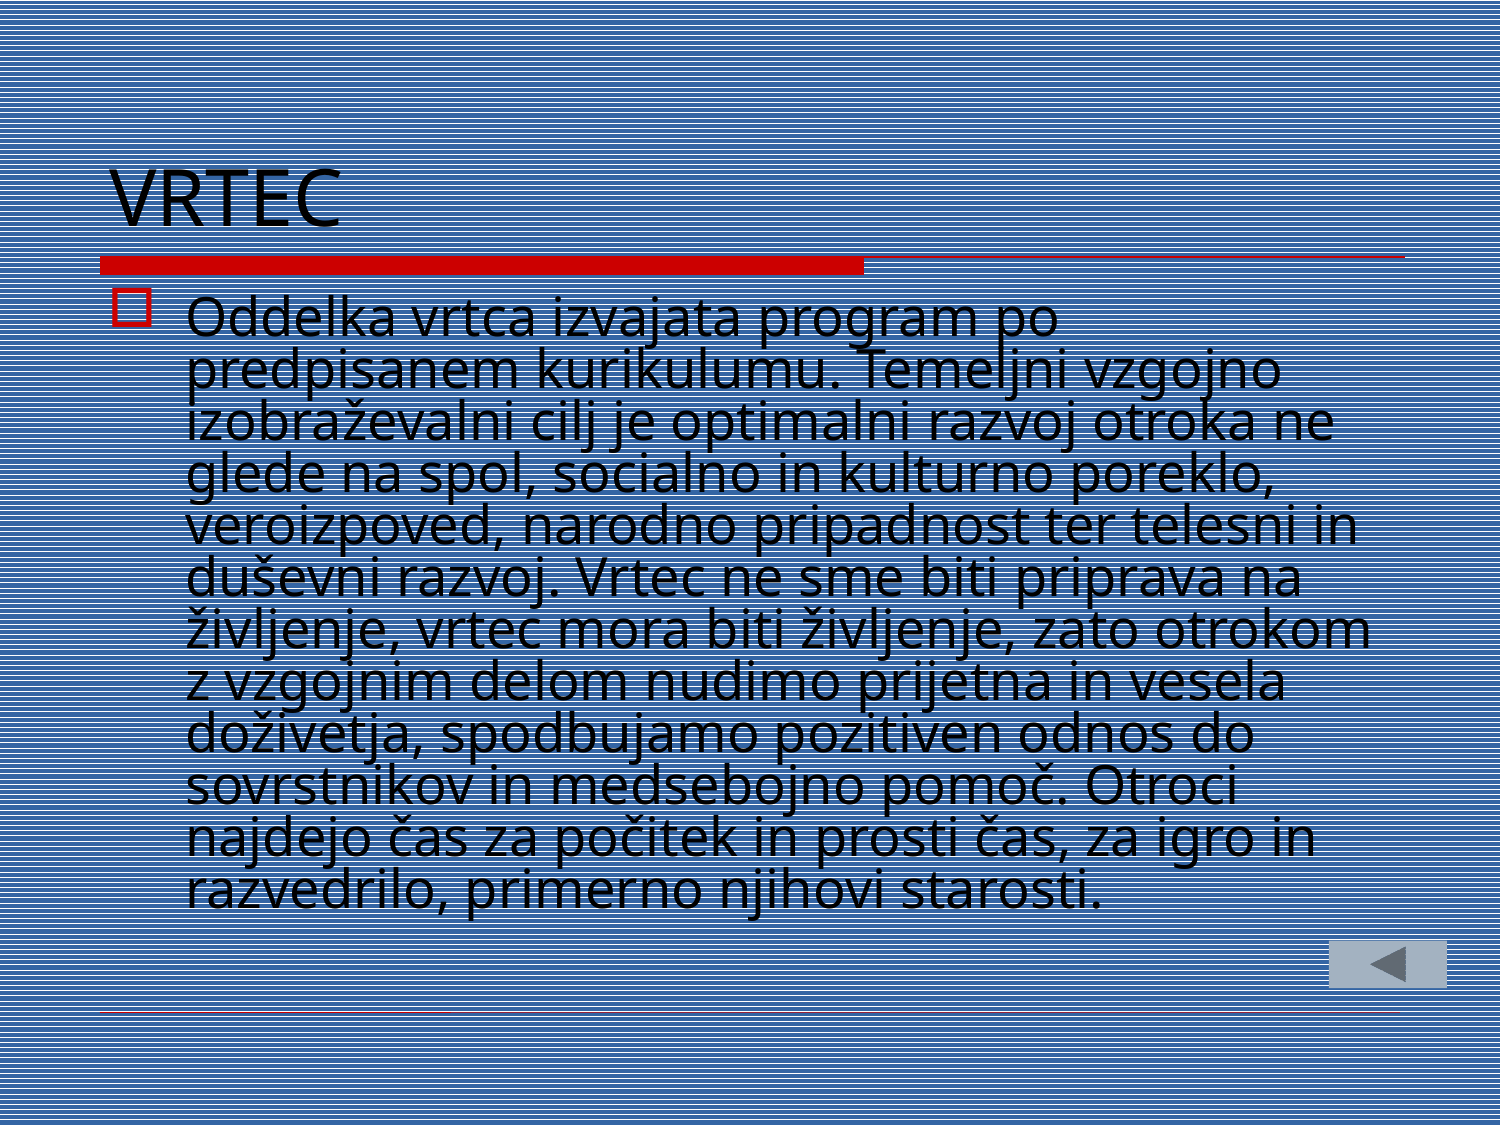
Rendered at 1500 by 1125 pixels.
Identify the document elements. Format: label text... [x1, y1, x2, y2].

title VRTEC [94, 50, 1407, 250]
text_box [1328, 940, 1447, 989]
list Oddelka vrtca izvajata program po predpisanem kurikulumu. Temeljni vzgojno izobraževalni cilj je optimalni razvoj otroka ne glede na spol, socialno in kulturno poreklo, veroizpoved, narodno pripadnost ter telesni in duševni razvoj. Vrtec ne sme biti priprava na življenje, vrtec mora biti življenje, zato otrokom z vzgojnim delom nudimo prijetna in vesela doživetja, spodbujamo pozitiven odnos do sovrstnikov in medsebojno pomoč. Otroci najdejo čas za počitek in prosti čas, za igro in razvedrilo, primerno njihovi starosti. [92, 287, 1406, 988]
